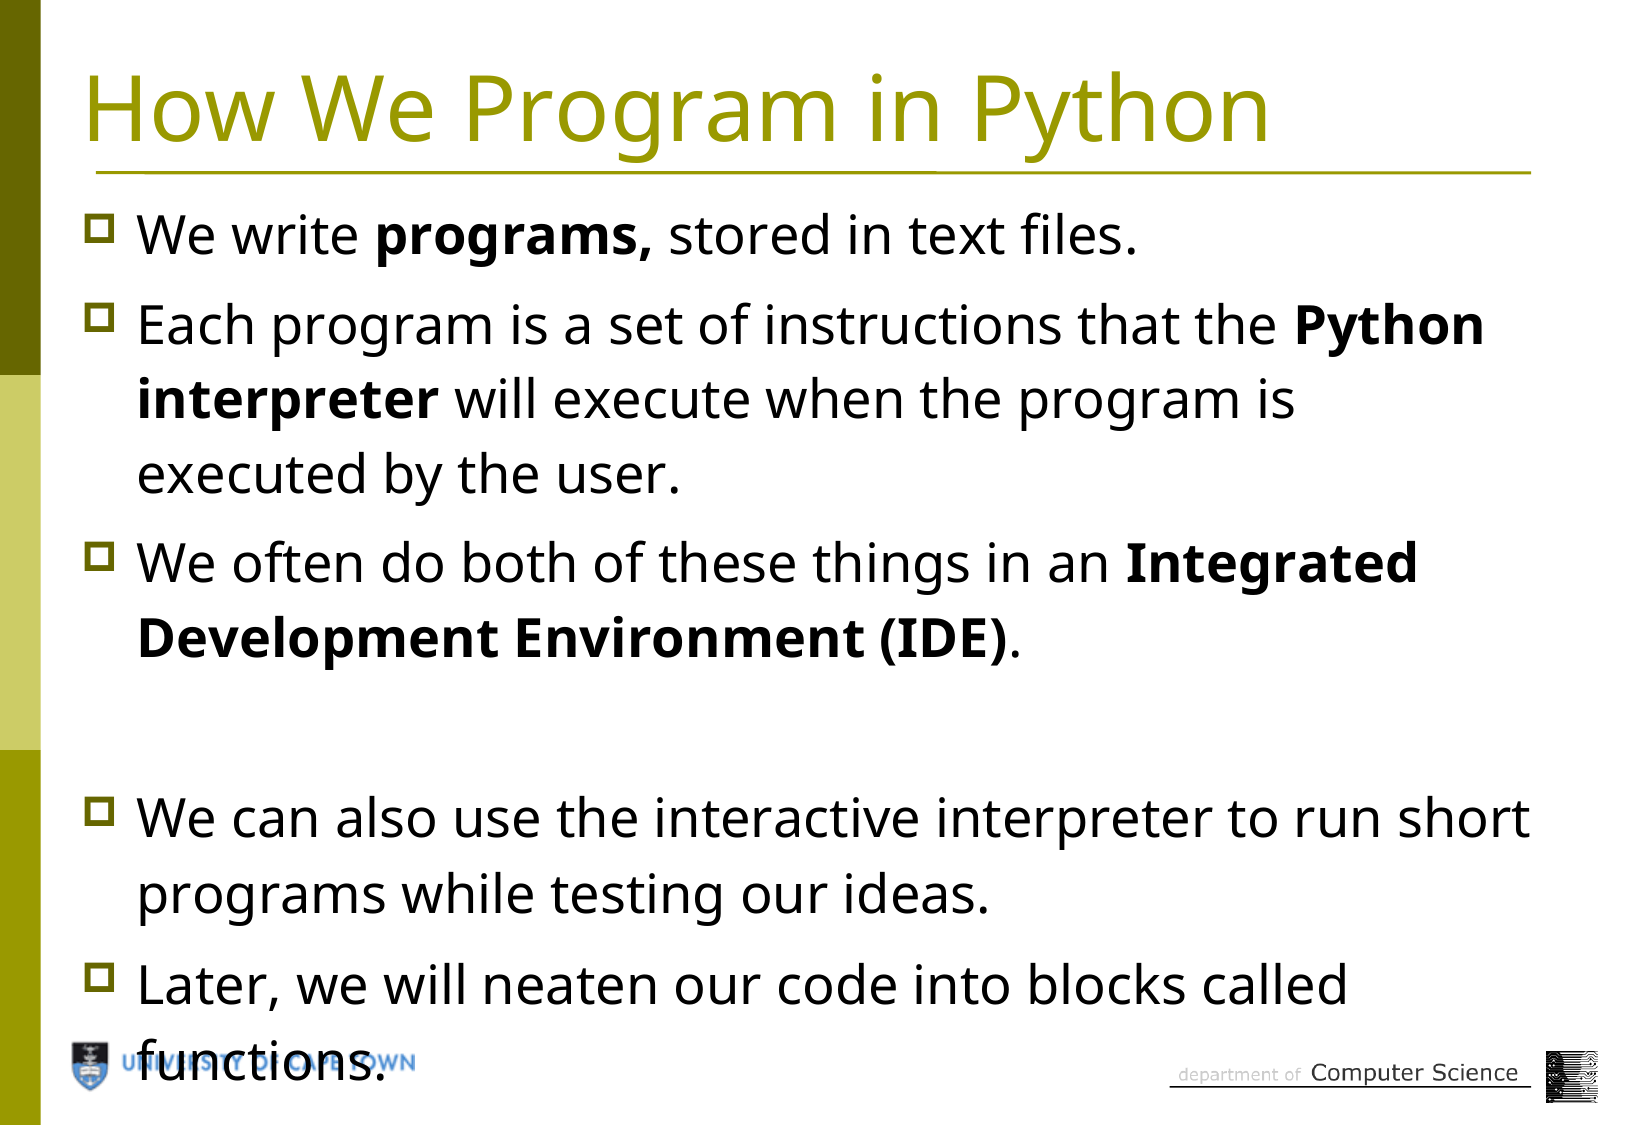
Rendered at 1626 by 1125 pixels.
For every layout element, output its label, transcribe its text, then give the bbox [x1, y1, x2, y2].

picture [1169, 1043, 1532, 1091]
picture [1546, 1051, 1598, 1103]
title How We Program in Python [81, 52, 1544, 165]
picture [61, 1024, 415, 1103]
list We write programs, stored in text files. Each program is a set of instructions that the Python interpreter will execute when the program is executed by the user. We often do both of these things in an Integrated Development Environment (IDE). We can also use the interactive interpreter to run short programs while testing our ideas. Later, we will neaten our code into blocks called functions. Python is an OOP language but we will not use this. [81, 196, 1544, 1023]
